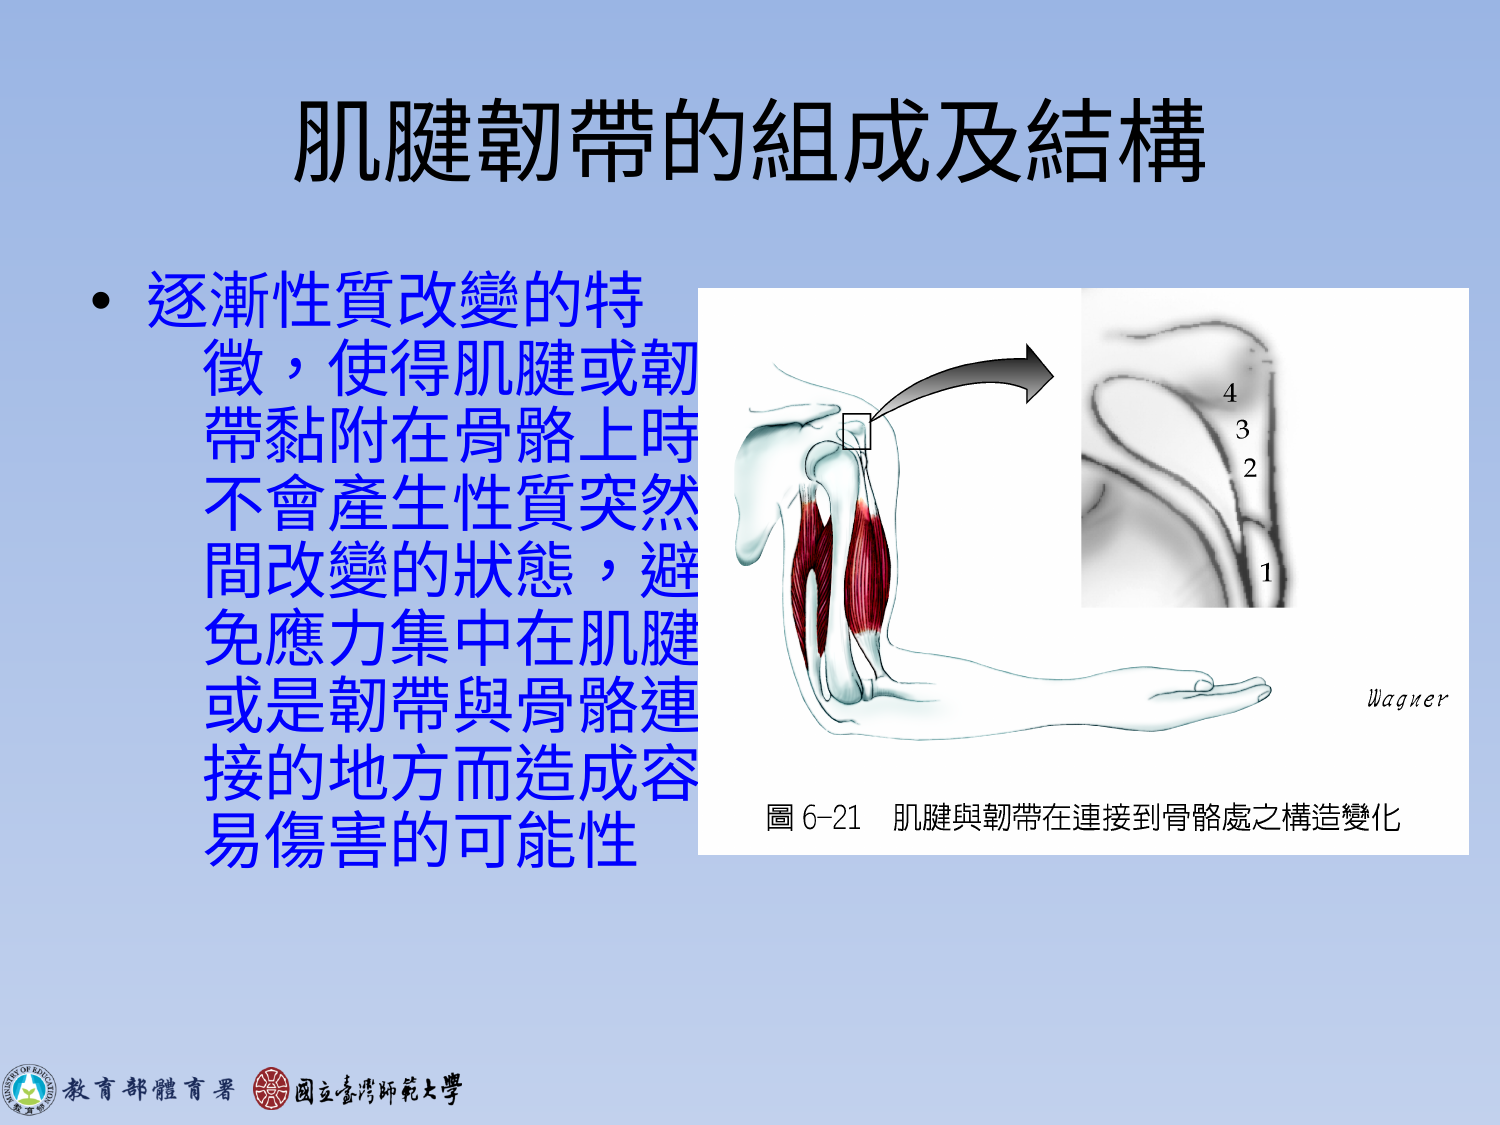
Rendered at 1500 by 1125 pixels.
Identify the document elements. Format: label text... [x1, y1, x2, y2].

title 肌腱韌帶的組成及結構 [75, 45, 1426, 233]
list 逐漸性質改變的特徵，使得肌腱或韌帶黏附在骨骼上時不會產生性質突然間改變的狀態，避免應力集中在肌腱或是韌帶與骨骼連接的地方而造成容易傷害的可能性 [75, 262, 719, 1005]
picture [698, 288, 1469, 855]
